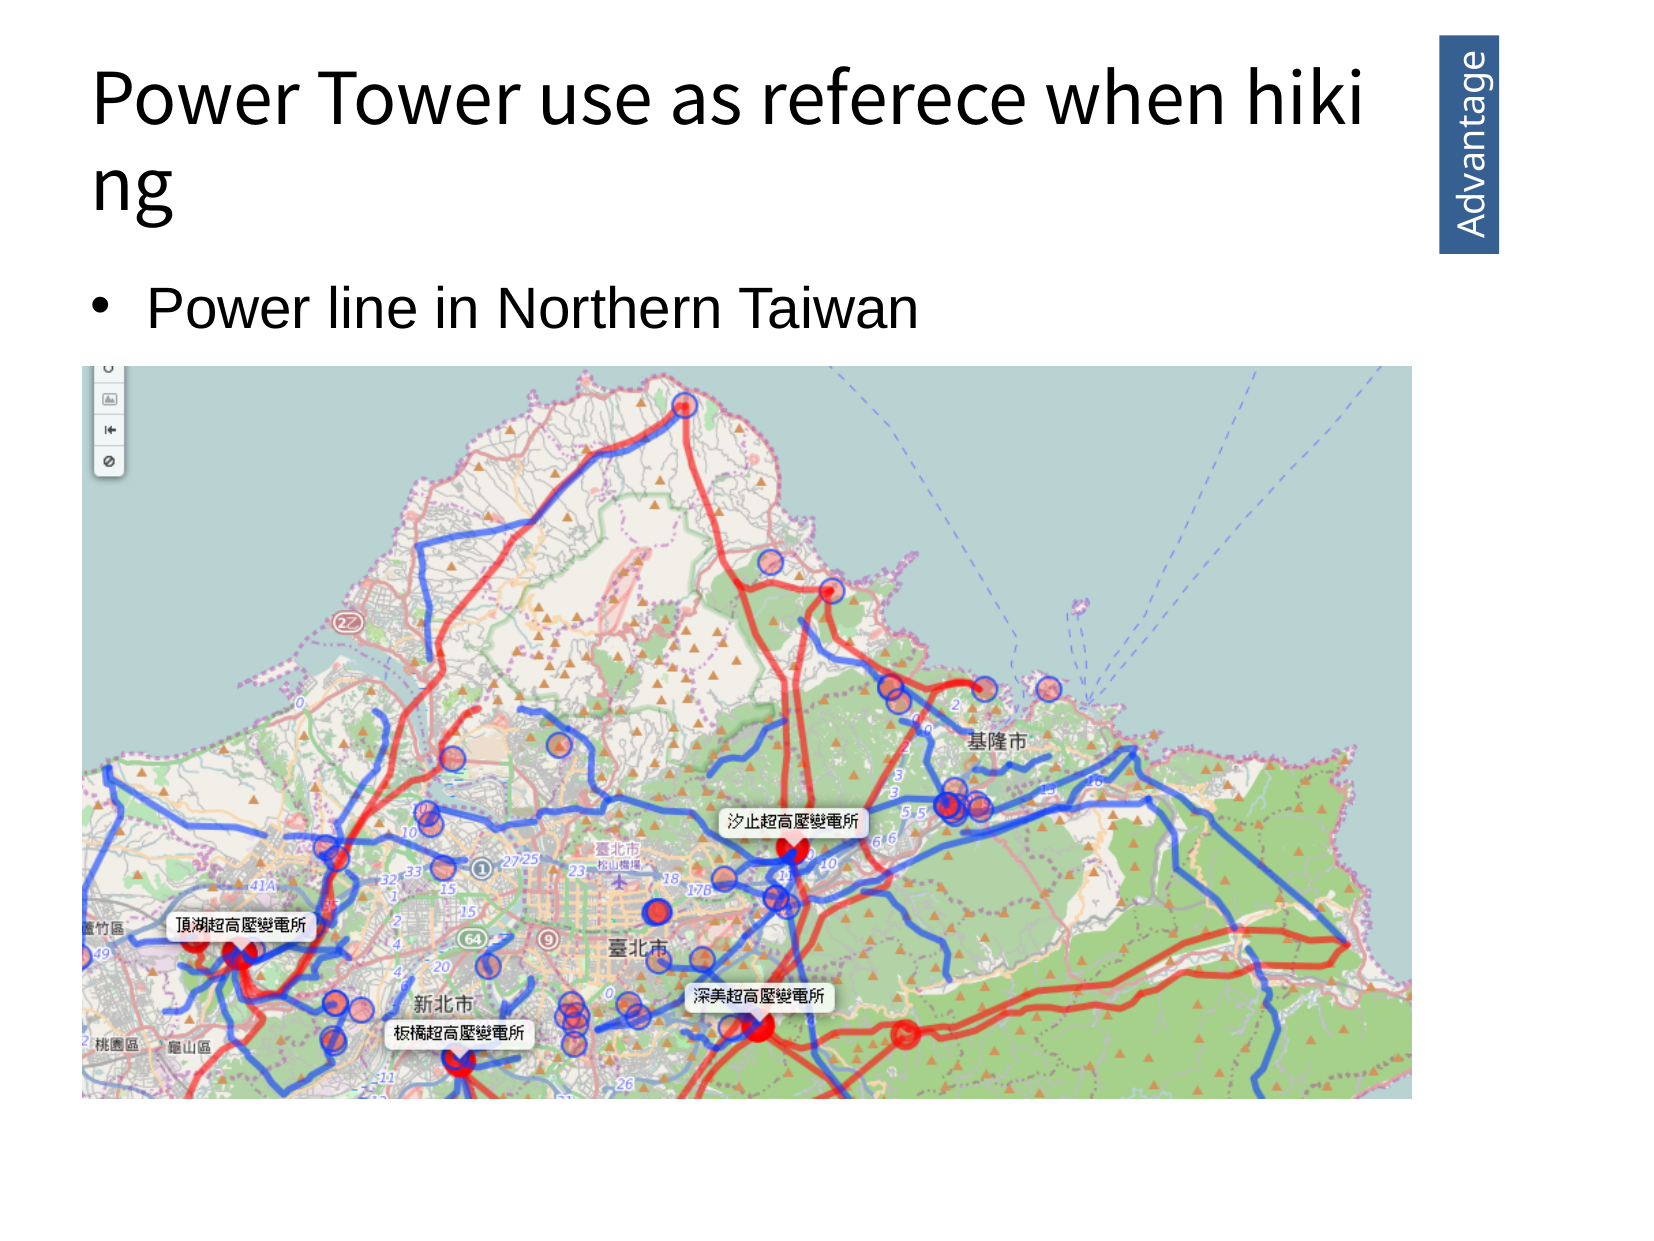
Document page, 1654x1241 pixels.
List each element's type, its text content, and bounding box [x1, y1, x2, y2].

footer Openstreetmap Taiwan Supaplex [512, 1099, 988, 1103]
slide_number <number> [1074, 1042, 1425, 1103]
title Power Tower use as referece when hiking [75, 45, 1425, 233]
picture [82, 366, 1412, 1099]
list Power line in Northern Taiwan [75, 262, 1425, 1005]
